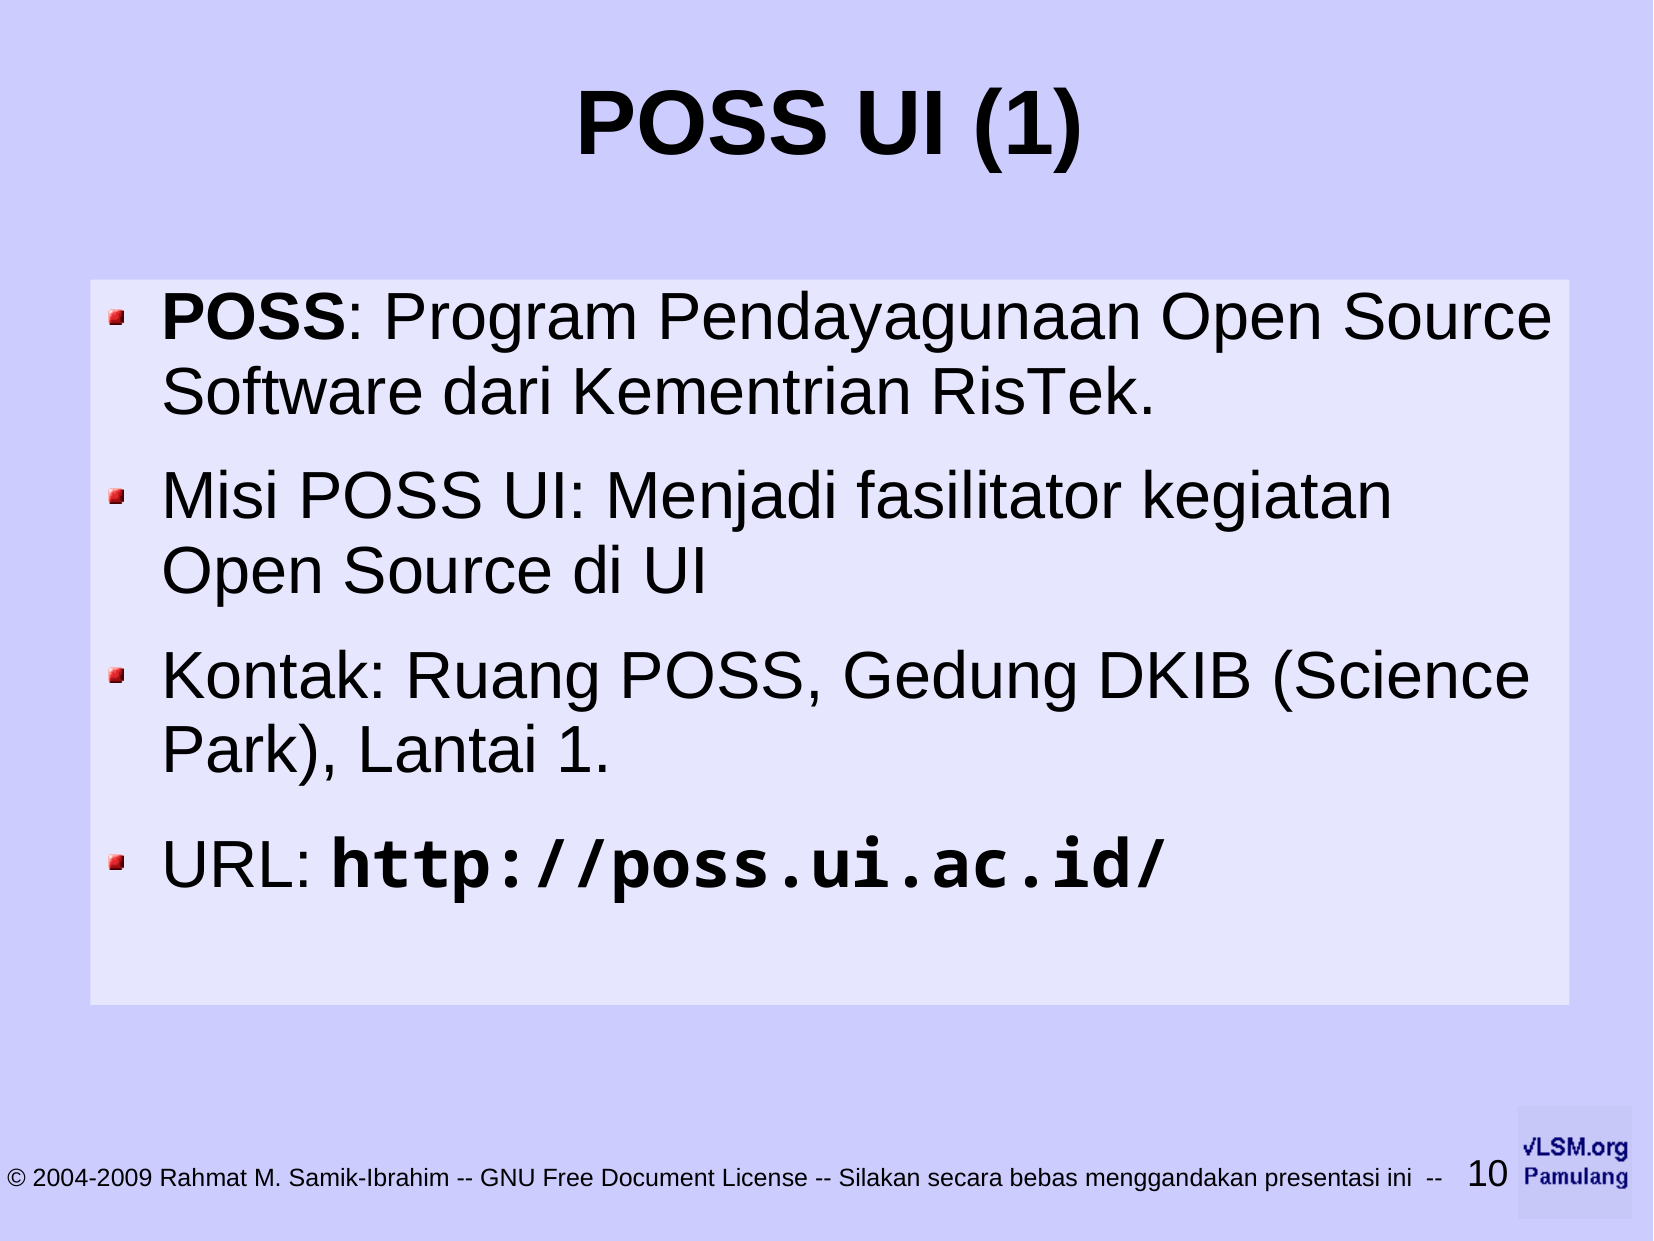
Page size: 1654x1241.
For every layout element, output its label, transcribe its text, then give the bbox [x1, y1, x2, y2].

list POSS: Program Pendayagunaan Open Source Software dari Kementrian RisTek. Misi POSS UI: Menjadi fasilitator kegiatan Open Source di UI Kontak: Ruang POSS, Gedung DKIB (Science Park), Lantai 1. URL: http://poss.ui.ac.id/ [90, 279, 1570, 1005]
title POSS UI (1) [38, 63, 1623, 182]
picture [1518, 1106, 1632, 1219]
